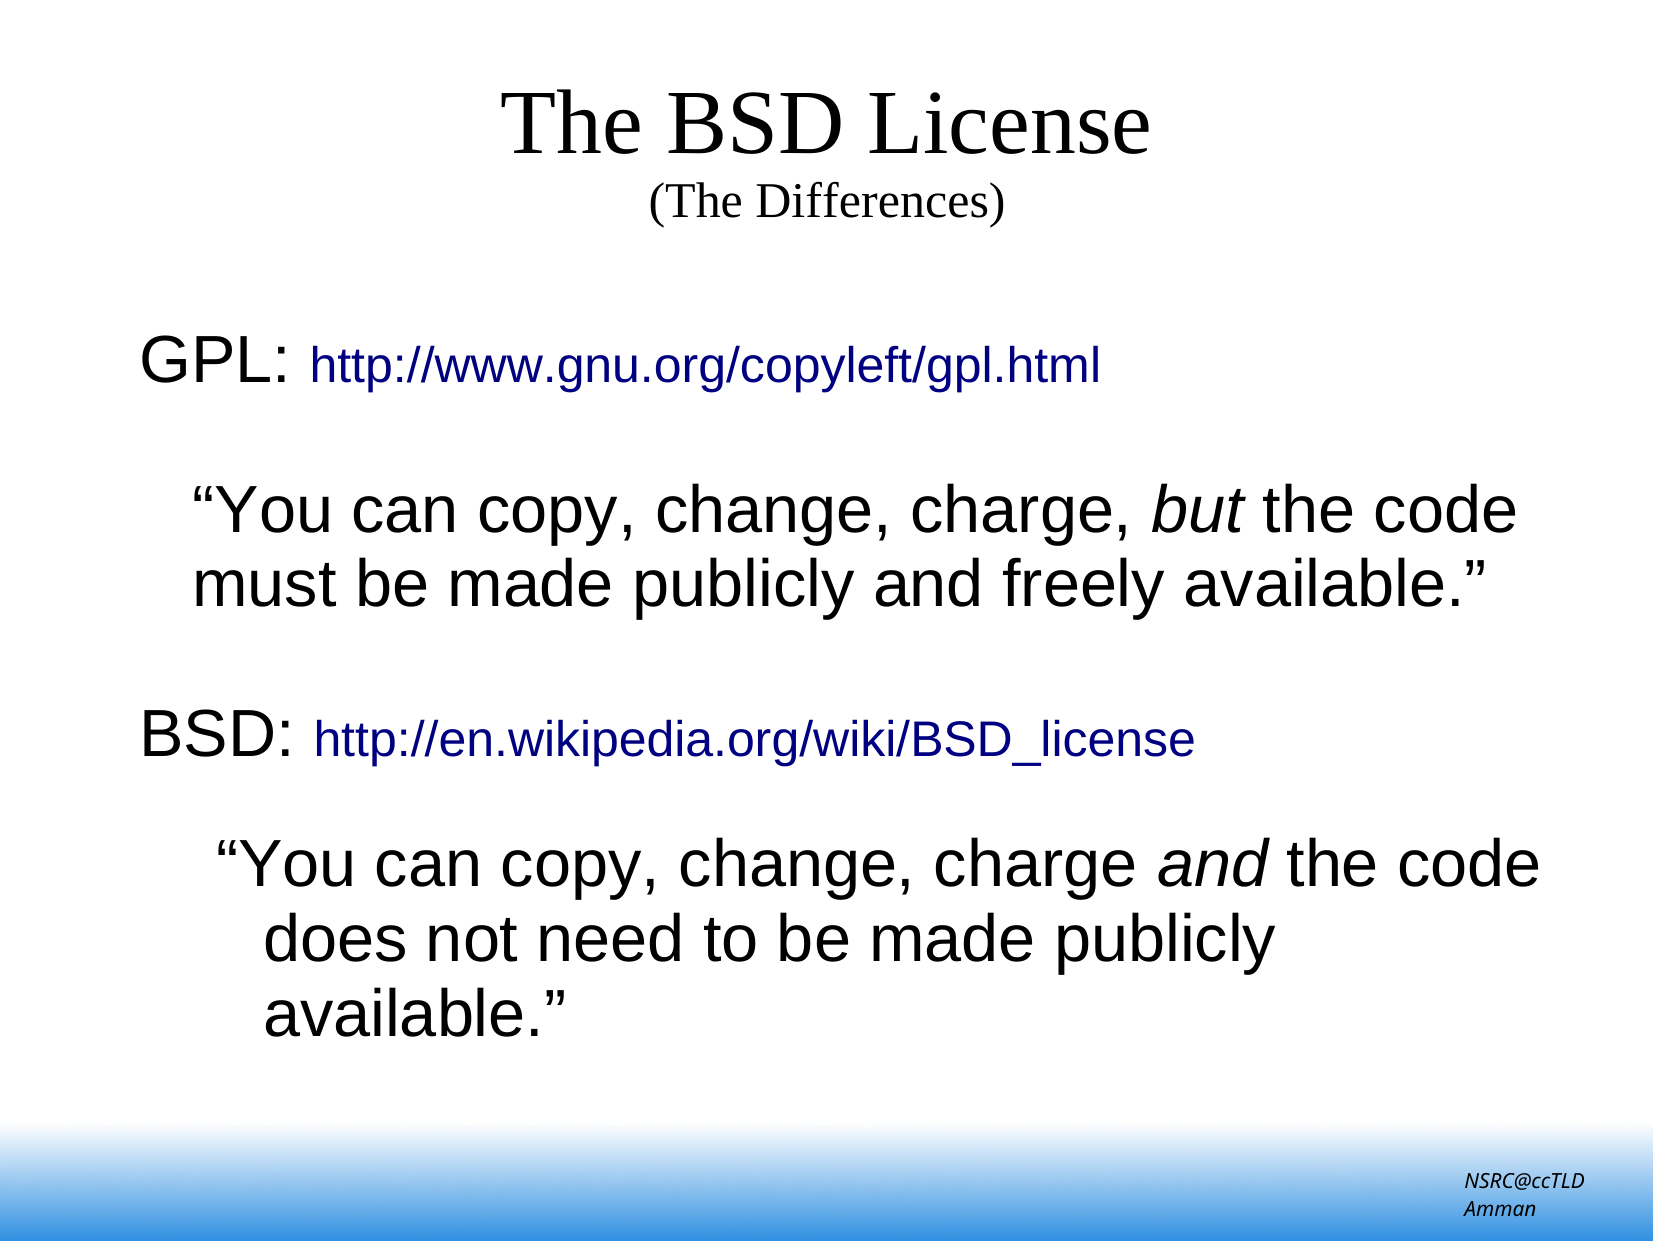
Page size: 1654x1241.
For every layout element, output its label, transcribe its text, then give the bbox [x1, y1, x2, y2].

picture [0, 1122, 1653, 1241]
title The BSD License (The Differences) [121, 46, 1534, 254]
list GPL: http://www.gnu.org/copyleft/gpl.html “You can copy, change, charge, but the code must be made publicly and freely available.” BSD: http://en.wikipedia.org/wiki/BSD_license “You can copy, change, charge and the code does not need to be made publicly available.” [121, 322, 1561, 1133]
